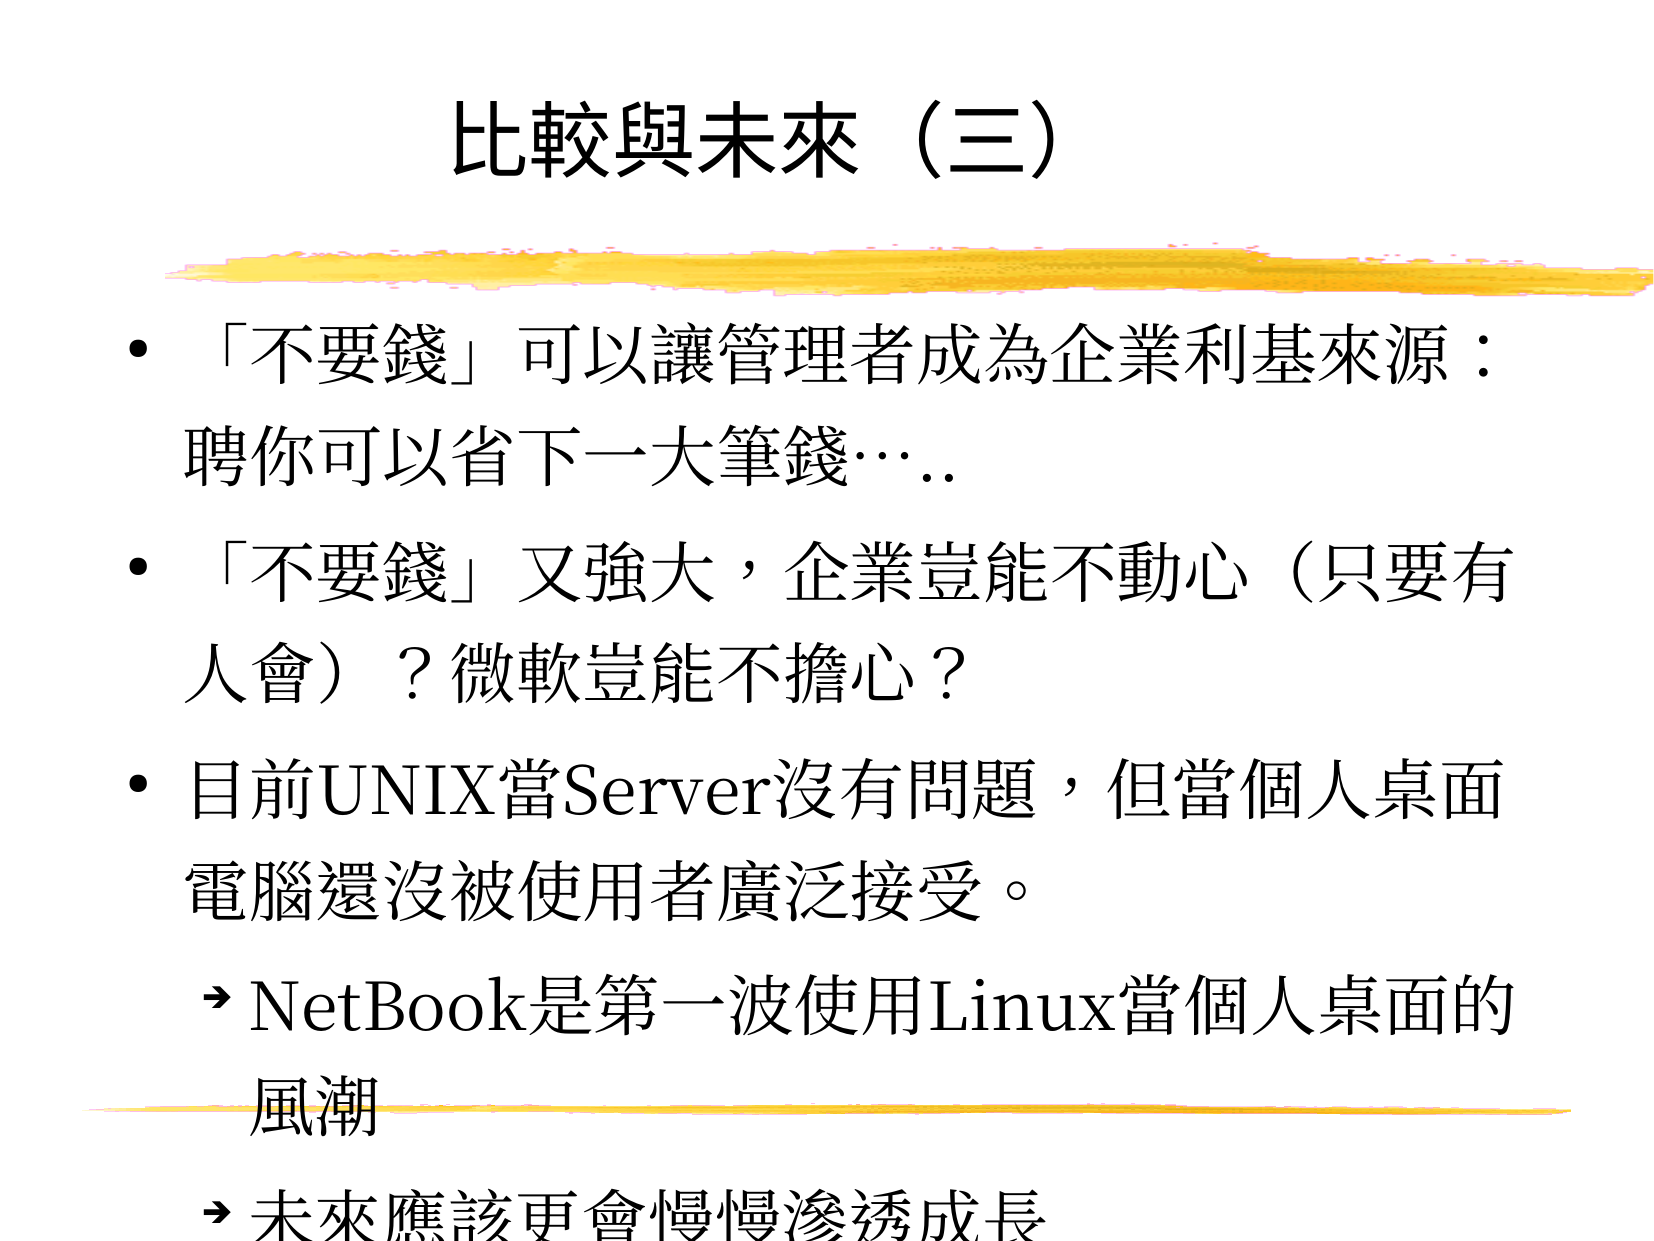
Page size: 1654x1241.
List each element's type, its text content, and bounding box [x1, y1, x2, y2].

picture [325, 1102, 341, 1117]
picture [283, 1102, 291, 1113]
picture [361, 1111, 371, 1117]
picture [261, 1102, 267, 1117]
picture [361, 1102, 371, 1110]
list 「不要錢」可以讓管理者成為企業利基來源：聘你可以省下一大筆錢….. 「不要錢」又強大，企業豈能不動心（只要有人會）？微軟豈能不擔心？ 目前UNIX當Server沒有問題，但當個人桌面電腦還沒被使用者廣泛接受。 NetBook是第一波使用Linux當個人桌面的風潮 未來應該更會慢慢滲透成長 [126, 297, 1532, 1095]
picture [165, 237, 1654, 308]
picture [271, 1102, 279, 1113]
picture [375, 1102, 1571, 1117]
title 比較與未來（三） [76, 28, 1482, 236]
picture [82, 1102, 258, 1117]
picture [294, 1102, 301, 1117]
picture [304, 1102, 327, 1117]
picture [345, 1102, 358, 1117]
picture [338, 1104, 349, 1111]
